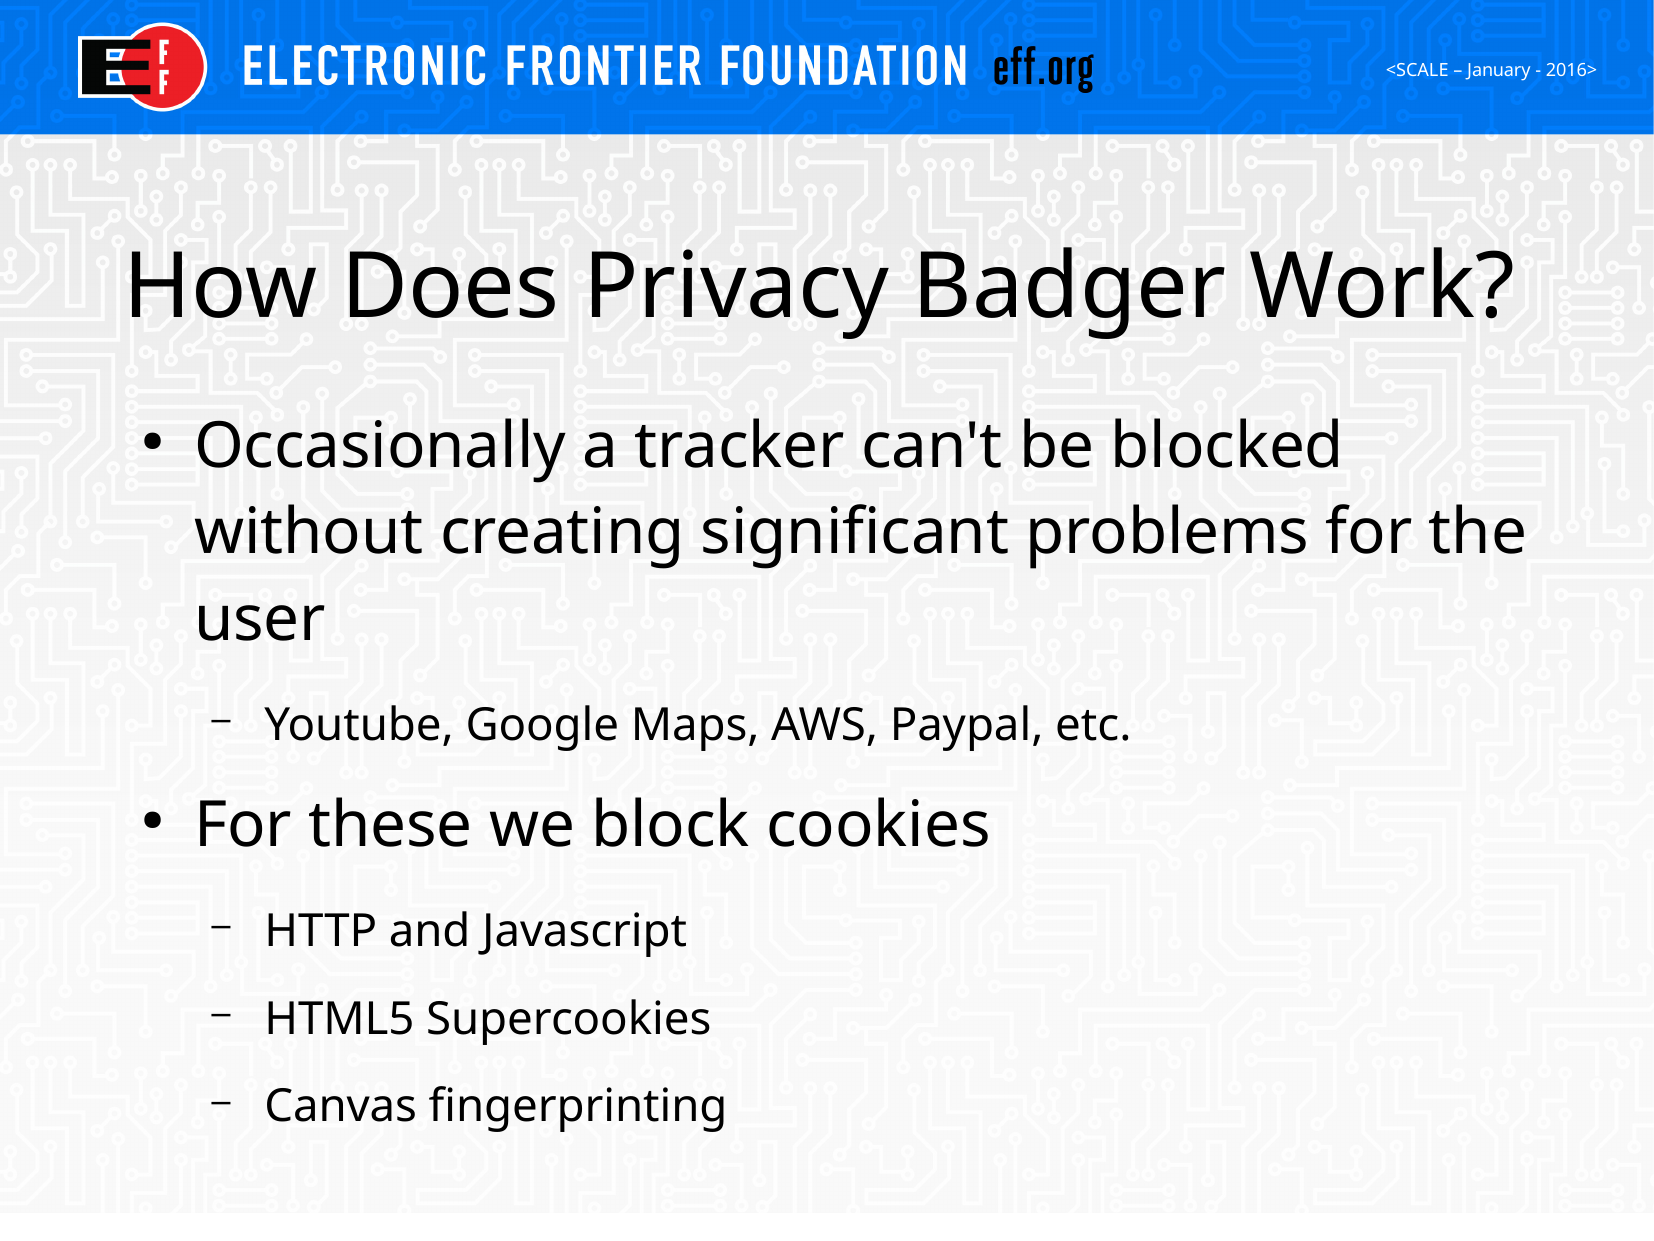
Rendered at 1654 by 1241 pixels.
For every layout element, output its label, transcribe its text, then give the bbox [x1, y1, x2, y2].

picture [0, 0, 1654, 1213]
title How Does Privacy Badger Work? [124, 179, 1530, 386]
list Occasionally a tracker can't be blocked without creating significant problems for the user Youtube, Google Maps, AWS, Paypal, etc. For these we block cookies HTTP and Javascript HTML5 Supercookies Canvas fingerprinting [124, 399, 1530, 1144]
